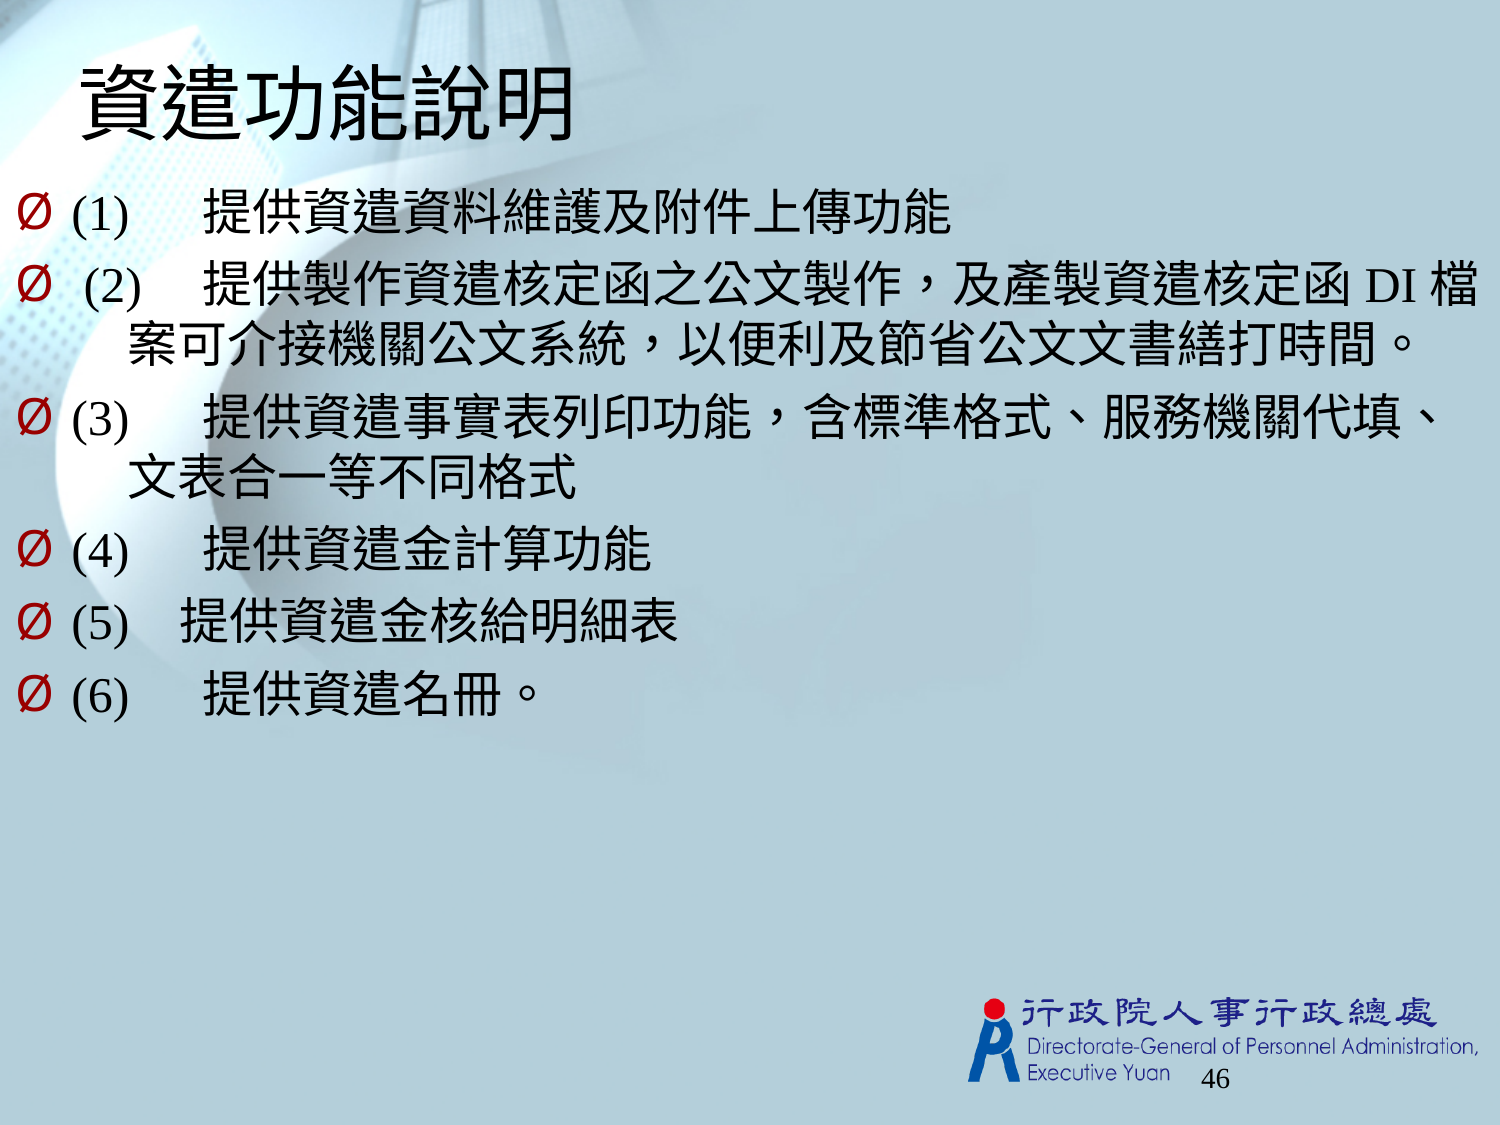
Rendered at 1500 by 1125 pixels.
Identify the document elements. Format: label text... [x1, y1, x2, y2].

list (1) 提供資遣資料維護及附件上傳功能 (2) 提供製作資遣核定函之公文製作，及產製資遣核定函DI檔案可介接機關公文系統，以便利及節省公文文書繕打時間。 (3) 提供資遣事實表列印功能，含標準格式、服務機關代填、文表合一等不同格式 (4) 提供資遣金計算功能 (5) 提供資遣金核給明細表 (6) 提供資遣名冊。 [0, 172, 1497, 1083]
text_box 資遣功能說明 [62, 55, 1500, 167]
text_box [1185, 1058, 1499, 1125]
